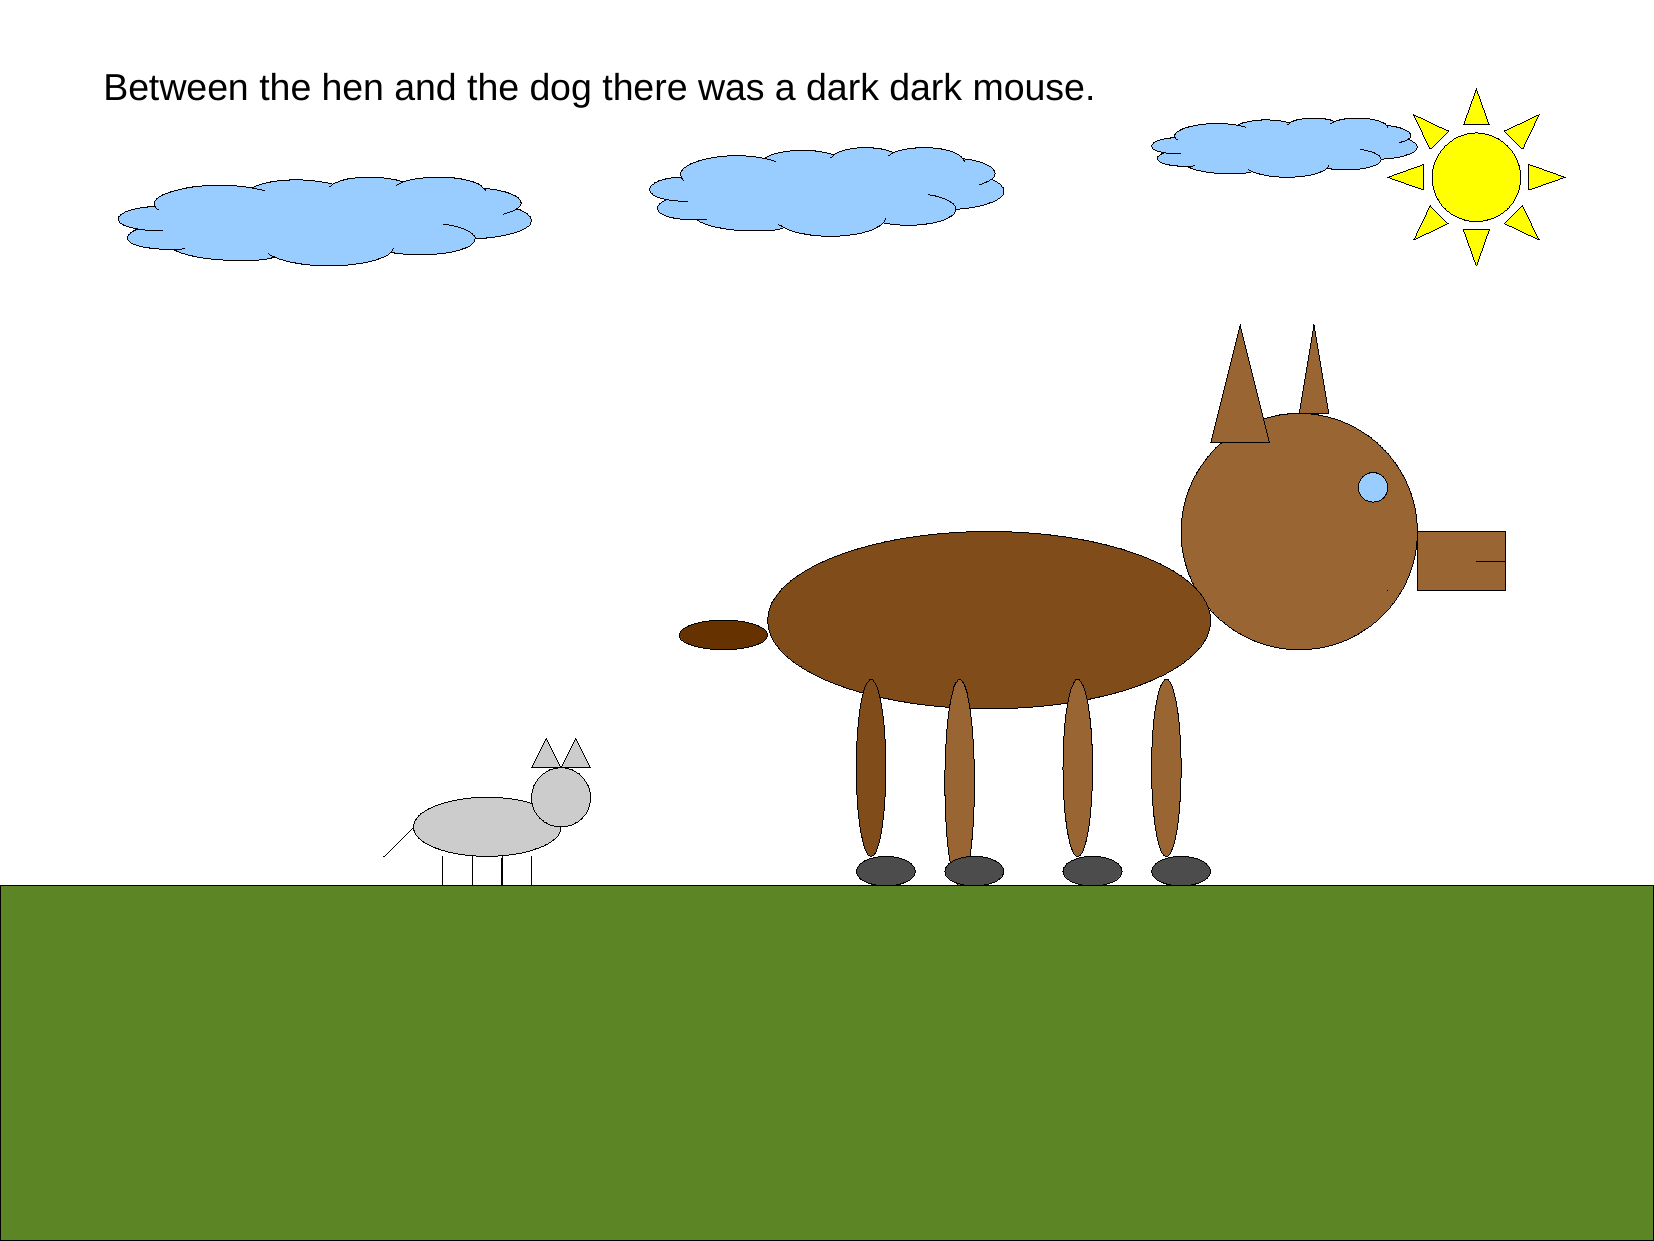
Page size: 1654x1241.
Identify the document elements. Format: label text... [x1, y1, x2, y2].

text_box [1413, 114, 1449, 149]
text_box Between the hen and the dog there was a dark dark mouse. [88, 59, 1565, 158]
text_box [118, 177, 532, 266]
text_box [1504, 114, 1540, 149]
text_box [1413, 205, 1449, 240]
text_box [1528, 164, 1566, 190]
text_box [1151, 118, 1418, 178]
text_box [649, 147, 1004, 237]
text_box [1387, 164, 1424, 190]
text_box [1463, 229, 1490, 266]
text_box [0, 324, 1654, 1241]
text_box [679, 620, 768, 650]
text_box [1504, 205, 1540, 240]
text_box [1463, 88, 1490, 125]
text_box [1432, 132, 1521, 222]
